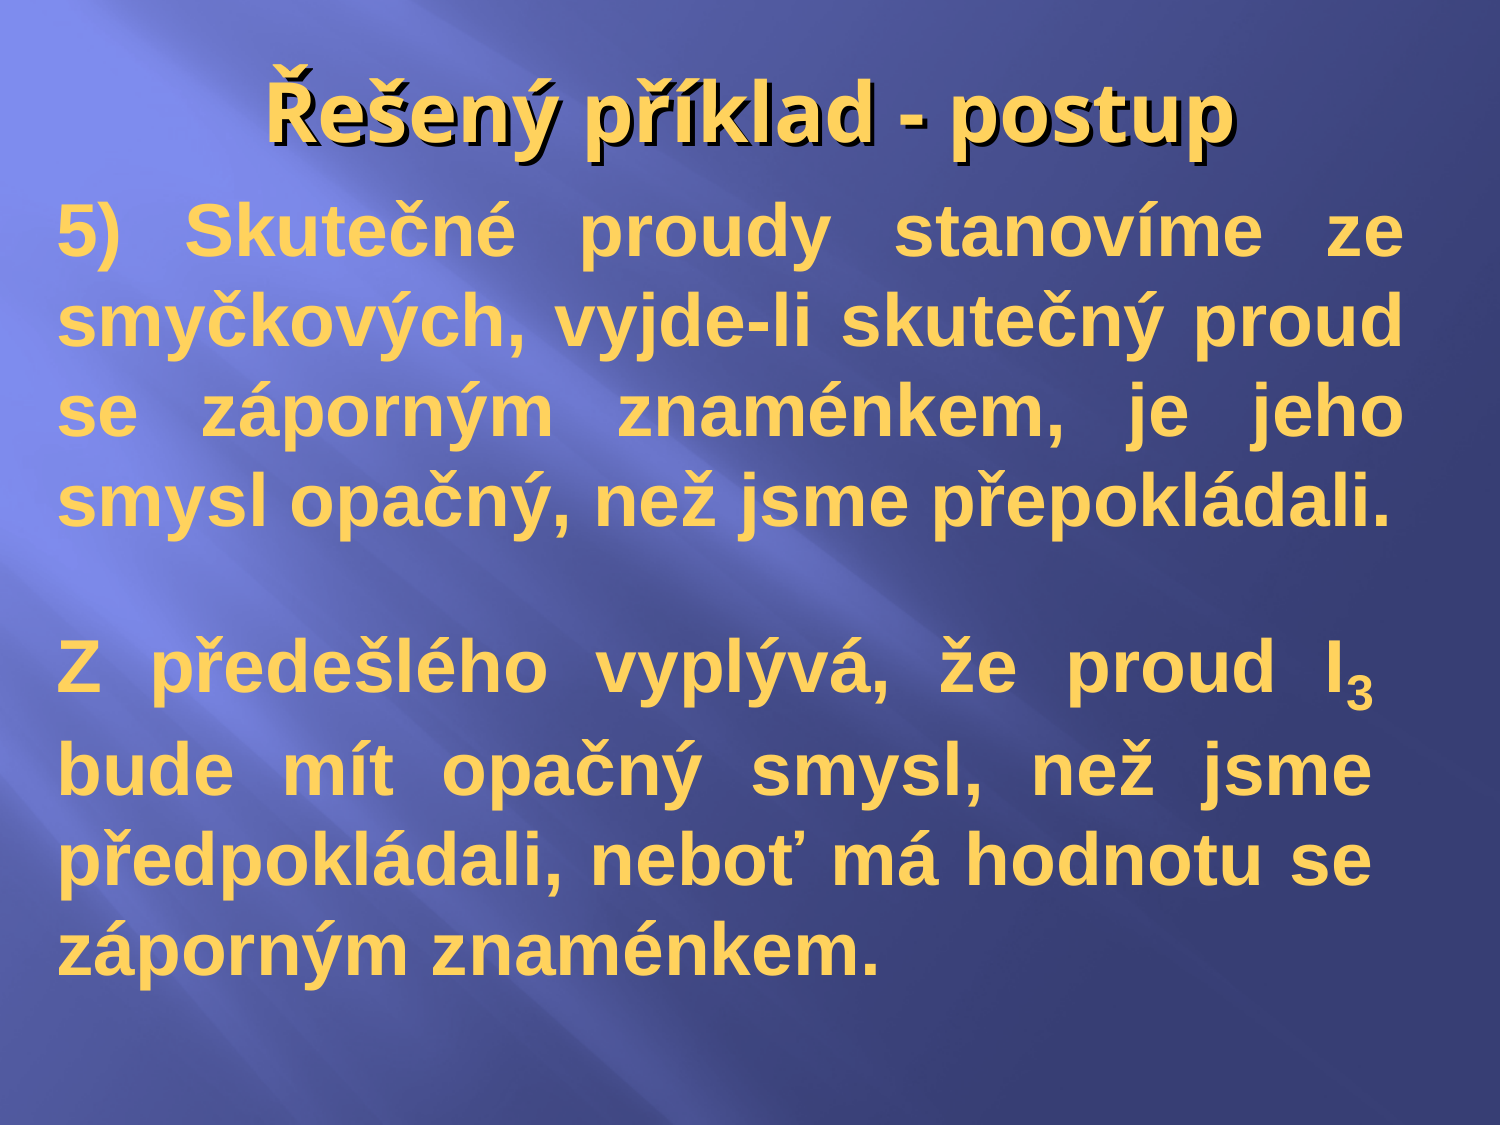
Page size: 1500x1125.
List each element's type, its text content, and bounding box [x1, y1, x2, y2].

text_box 5) Skutečné proudy stanovíme ze smyčkových, vyjde-li skutečný proud se záporným znaménkem, je jeho smysl opačný, než jsme přepokládali. [41, 172, 1471, 551]
text_box Z předešlého vyplývá, že proud I3 bude mít opačný smysl, než jsme předpokládali, neboť má hodnotu se záporným znaménkem. [41, 609, 1447, 988]
title Řešený příklad - postup [75, 45, 1426, 172]
